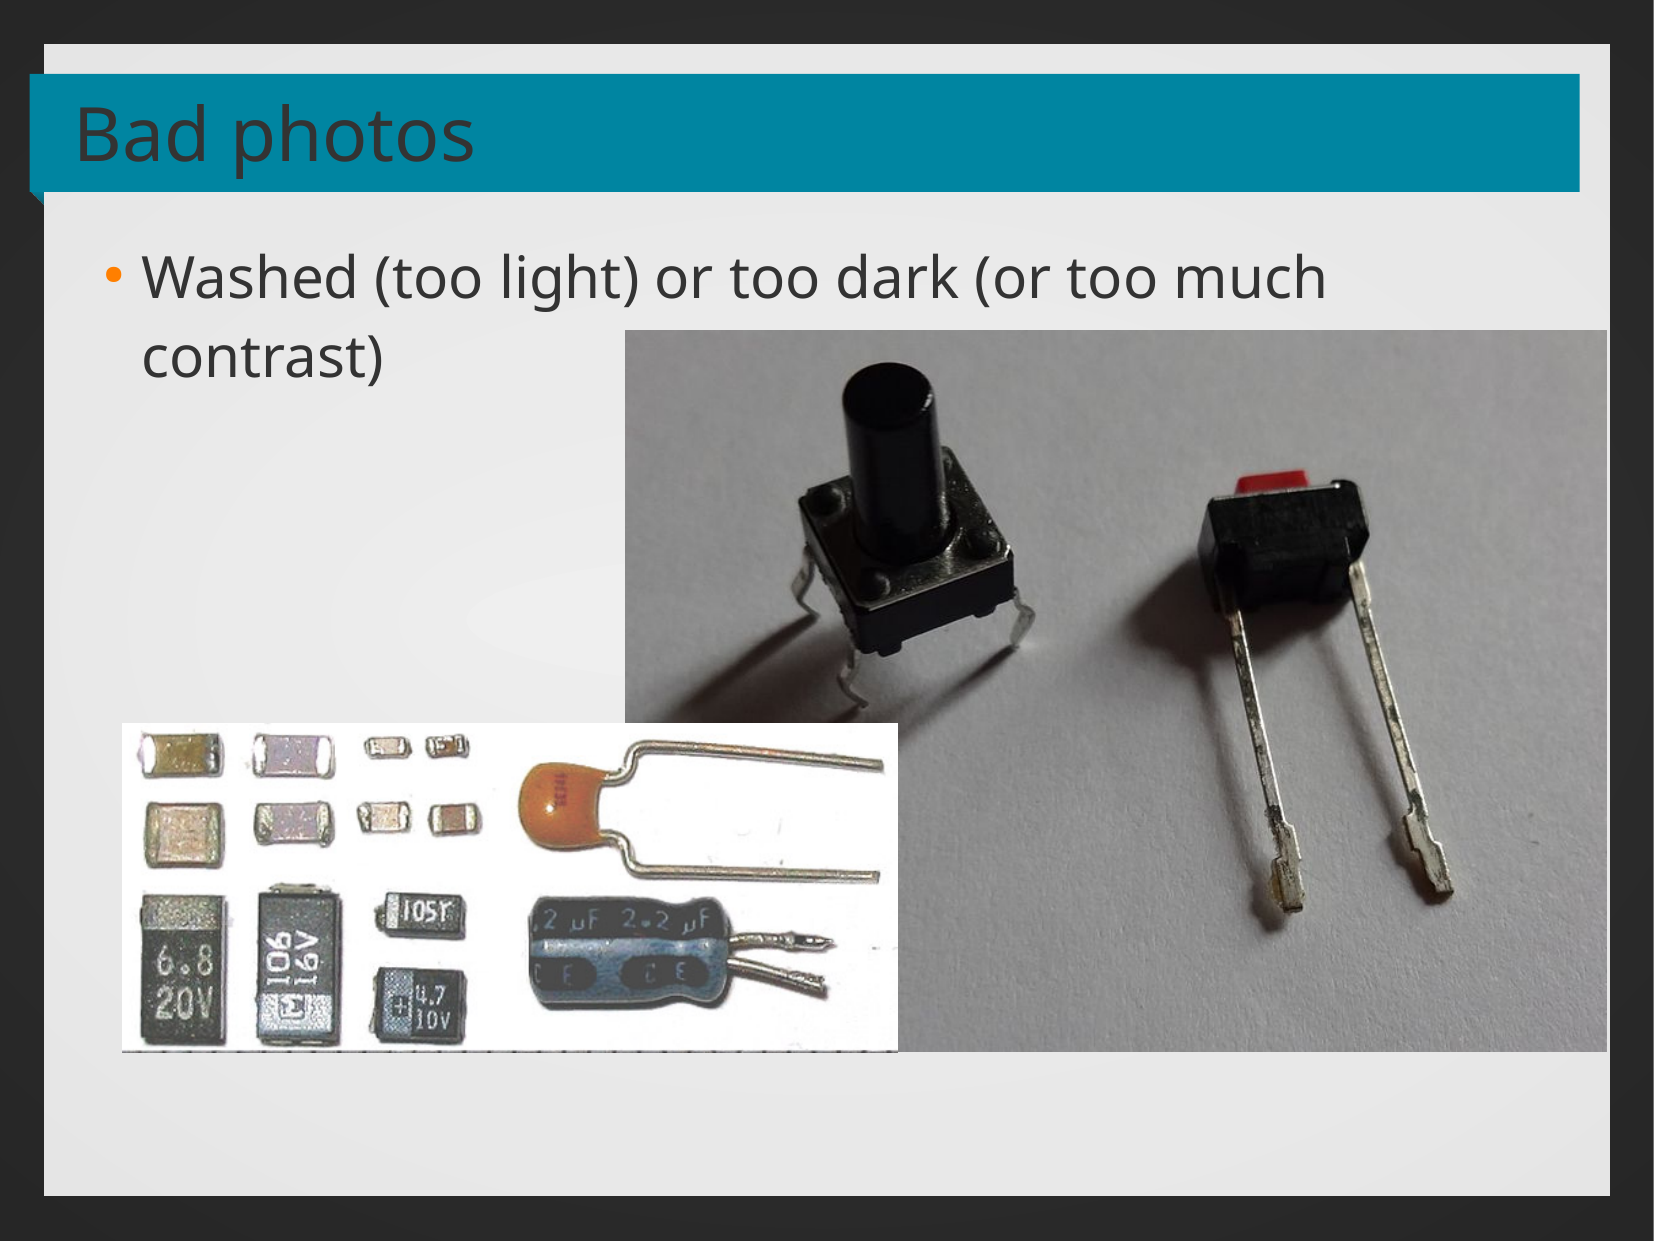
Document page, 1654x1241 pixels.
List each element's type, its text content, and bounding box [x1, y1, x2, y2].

picture [122, 330, 1607, 1053]
list Washed (too light) or too dark (or too much contrast) [73, 236, 1580, 1167]
title Bad photos [73, 73, 1565, 192]
